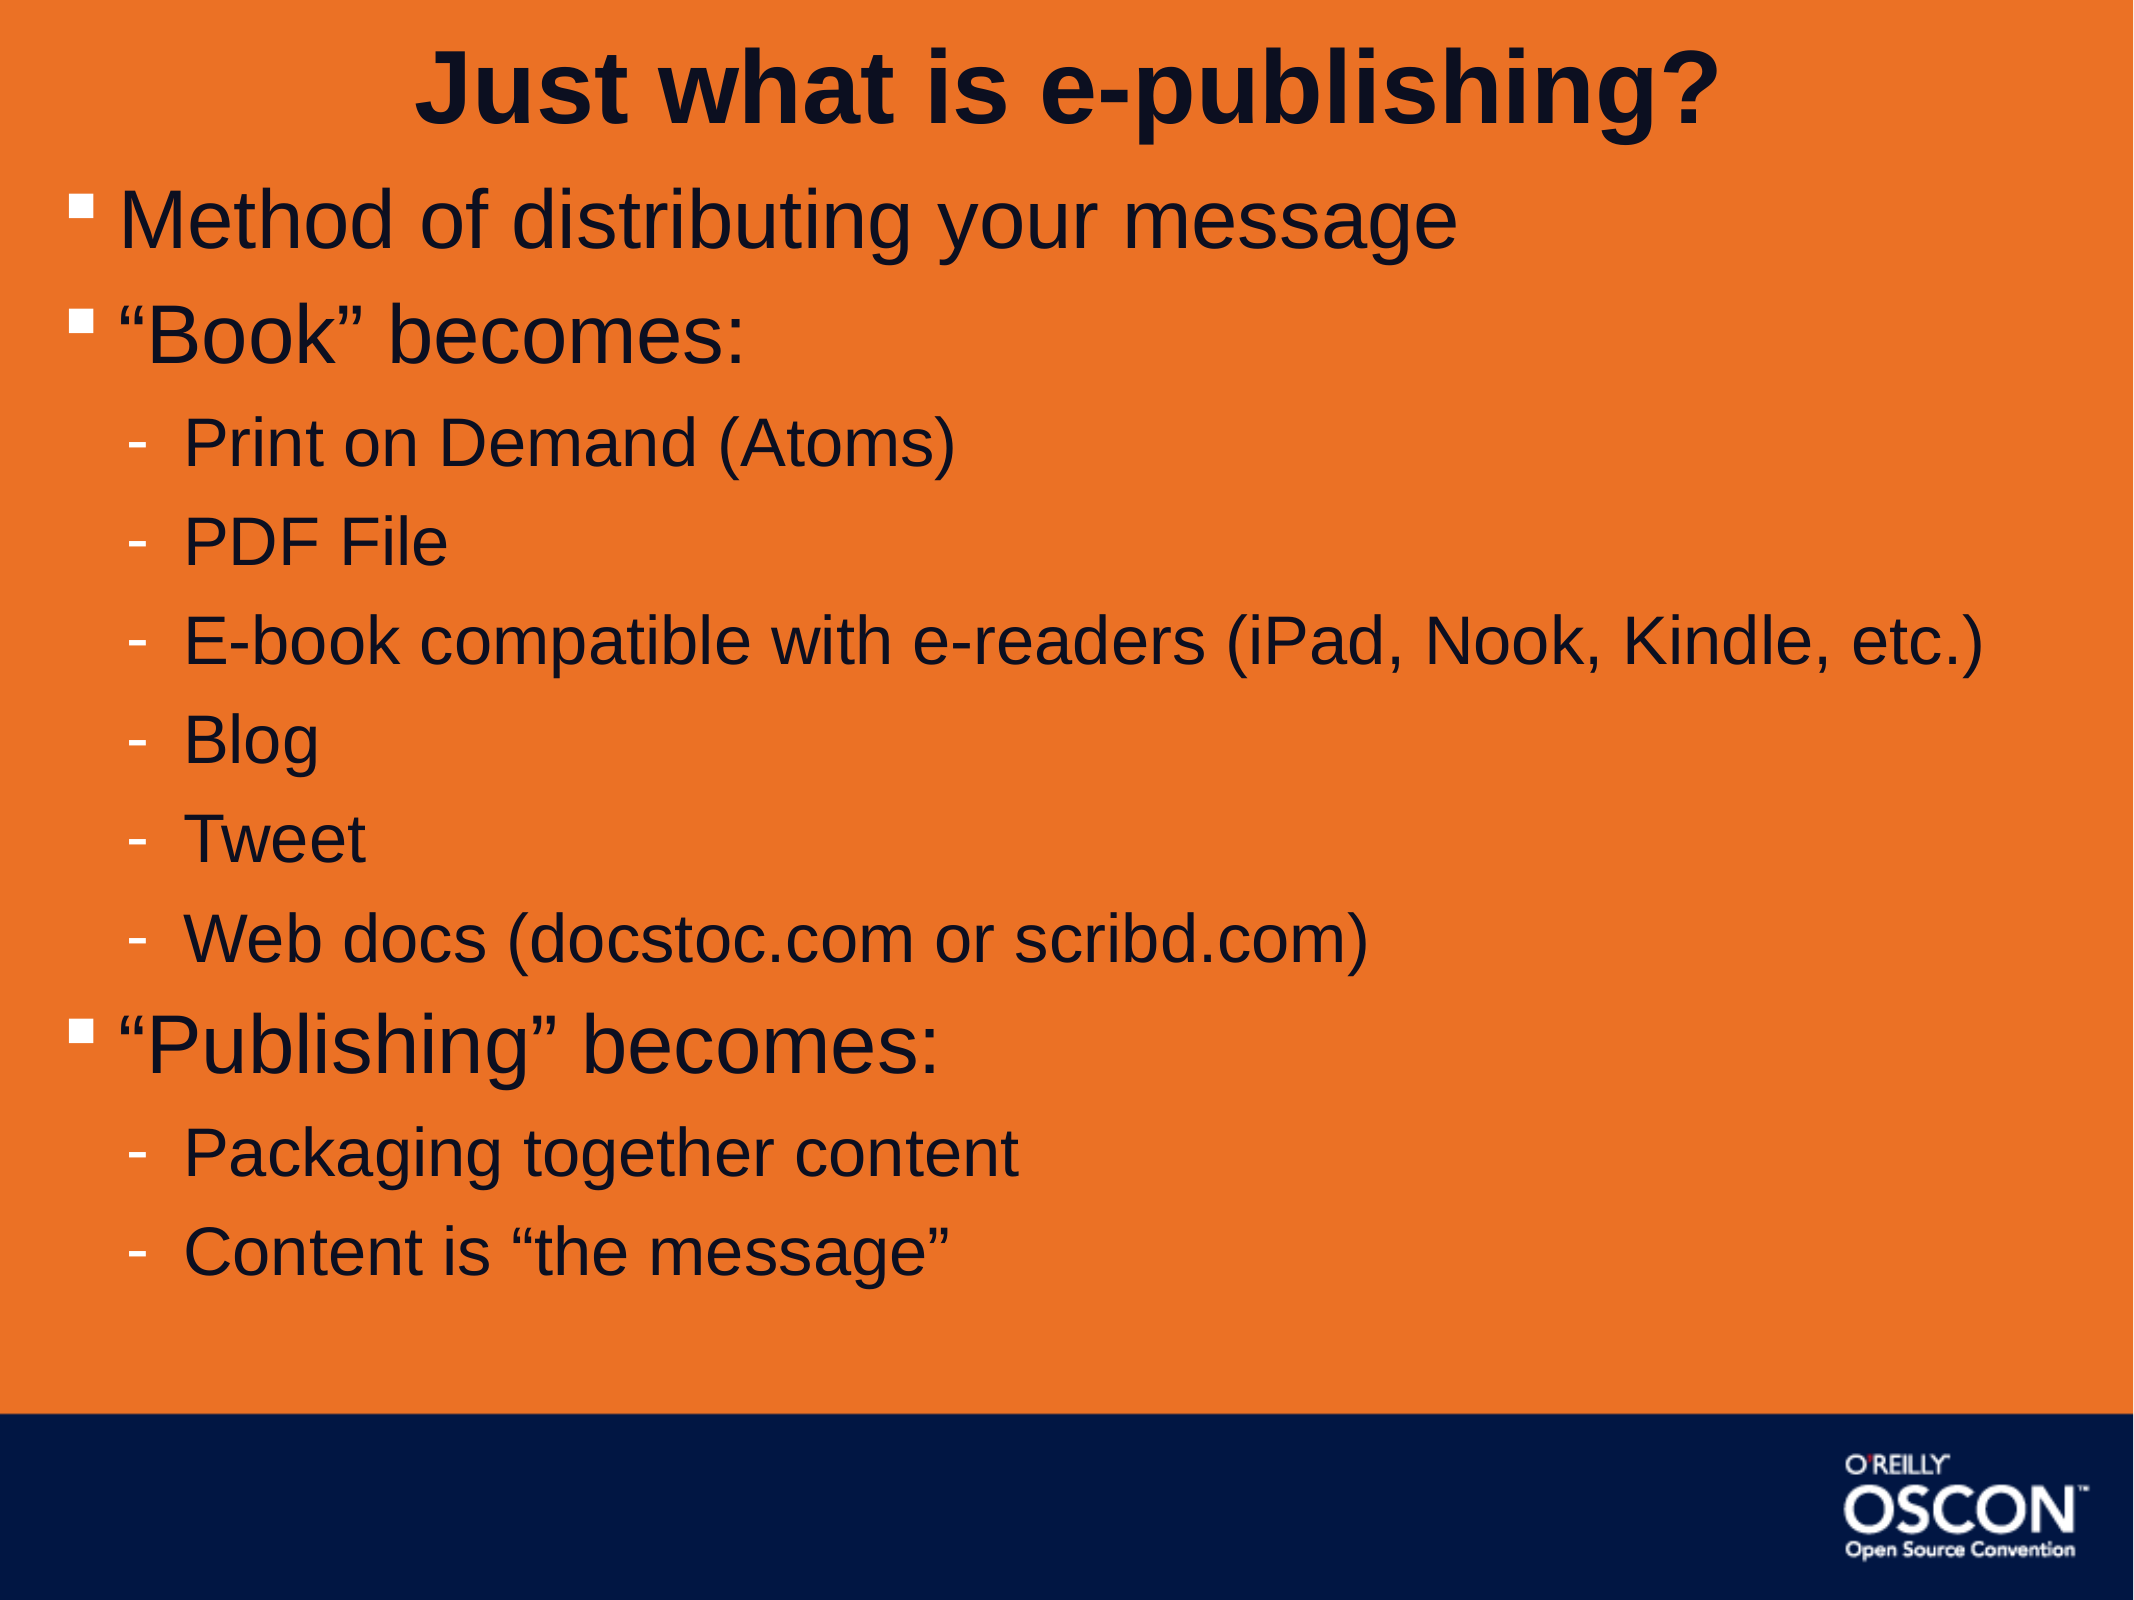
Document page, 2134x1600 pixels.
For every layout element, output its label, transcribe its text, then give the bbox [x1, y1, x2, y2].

title Just what is e-publishing? [45, 7, 2094, 158]
picture [0, 0, 2134, 1600]
list Method of distributing your message “Book” becomes: Print on Demand (Atoms) PDF File E-book compatible with e-readers (iPad, Nook, Kindle, etc.) Blog Tweet Web docs (docstoc.com or scribd.com) “Publishing” becomes: Packaging together content Content is “the message” [47, 168, 2100, 1415]
